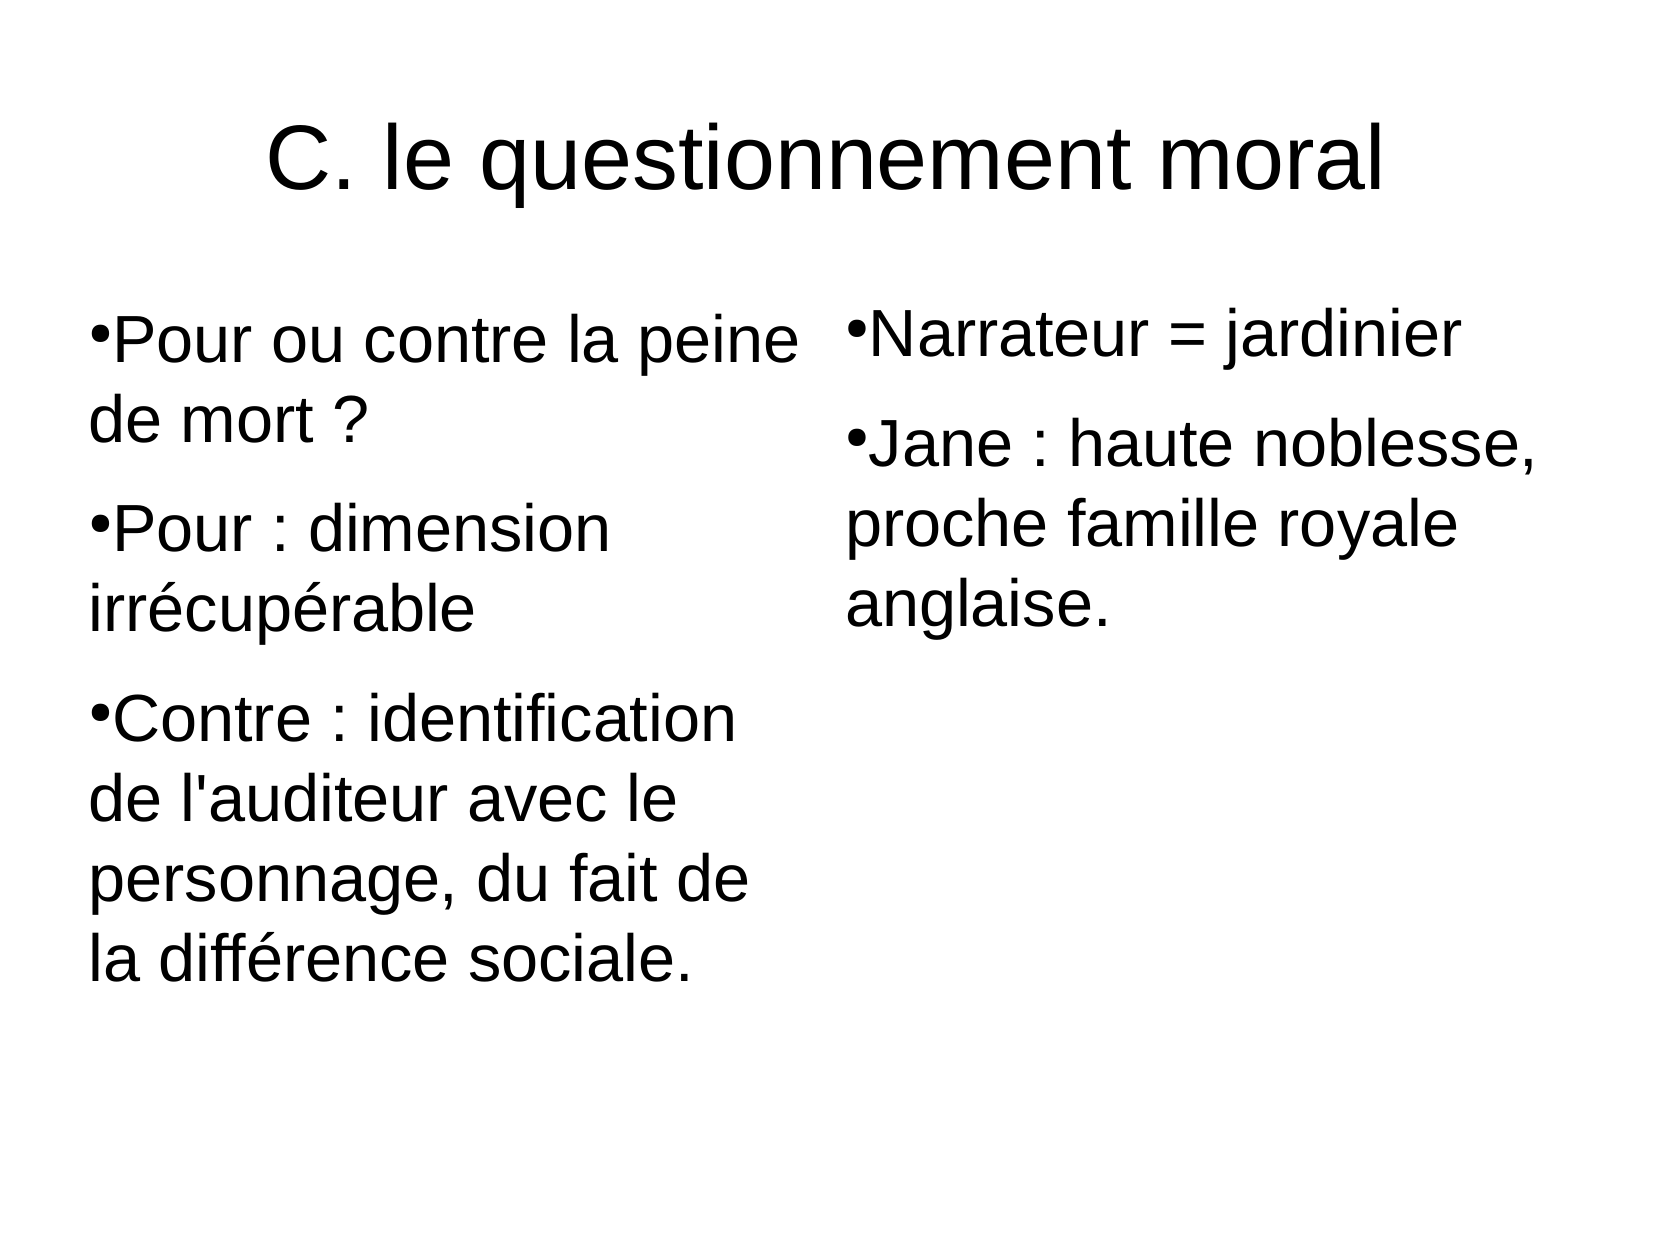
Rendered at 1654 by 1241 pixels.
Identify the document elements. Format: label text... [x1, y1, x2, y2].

list Pour ou contre la peine de mort ? Pour : dimension irrécupérable Contre : identification de l'auditeur avec le personnage, du fait de la différence sociale. [88, 295, 815, 1028]
title C. le questionnement moral [82, 49, 1571, 257]
list Narrateur = jardinier Jane : haute noblesse, proche famille royale anglaise. [845, 290, 1572, 1010]
